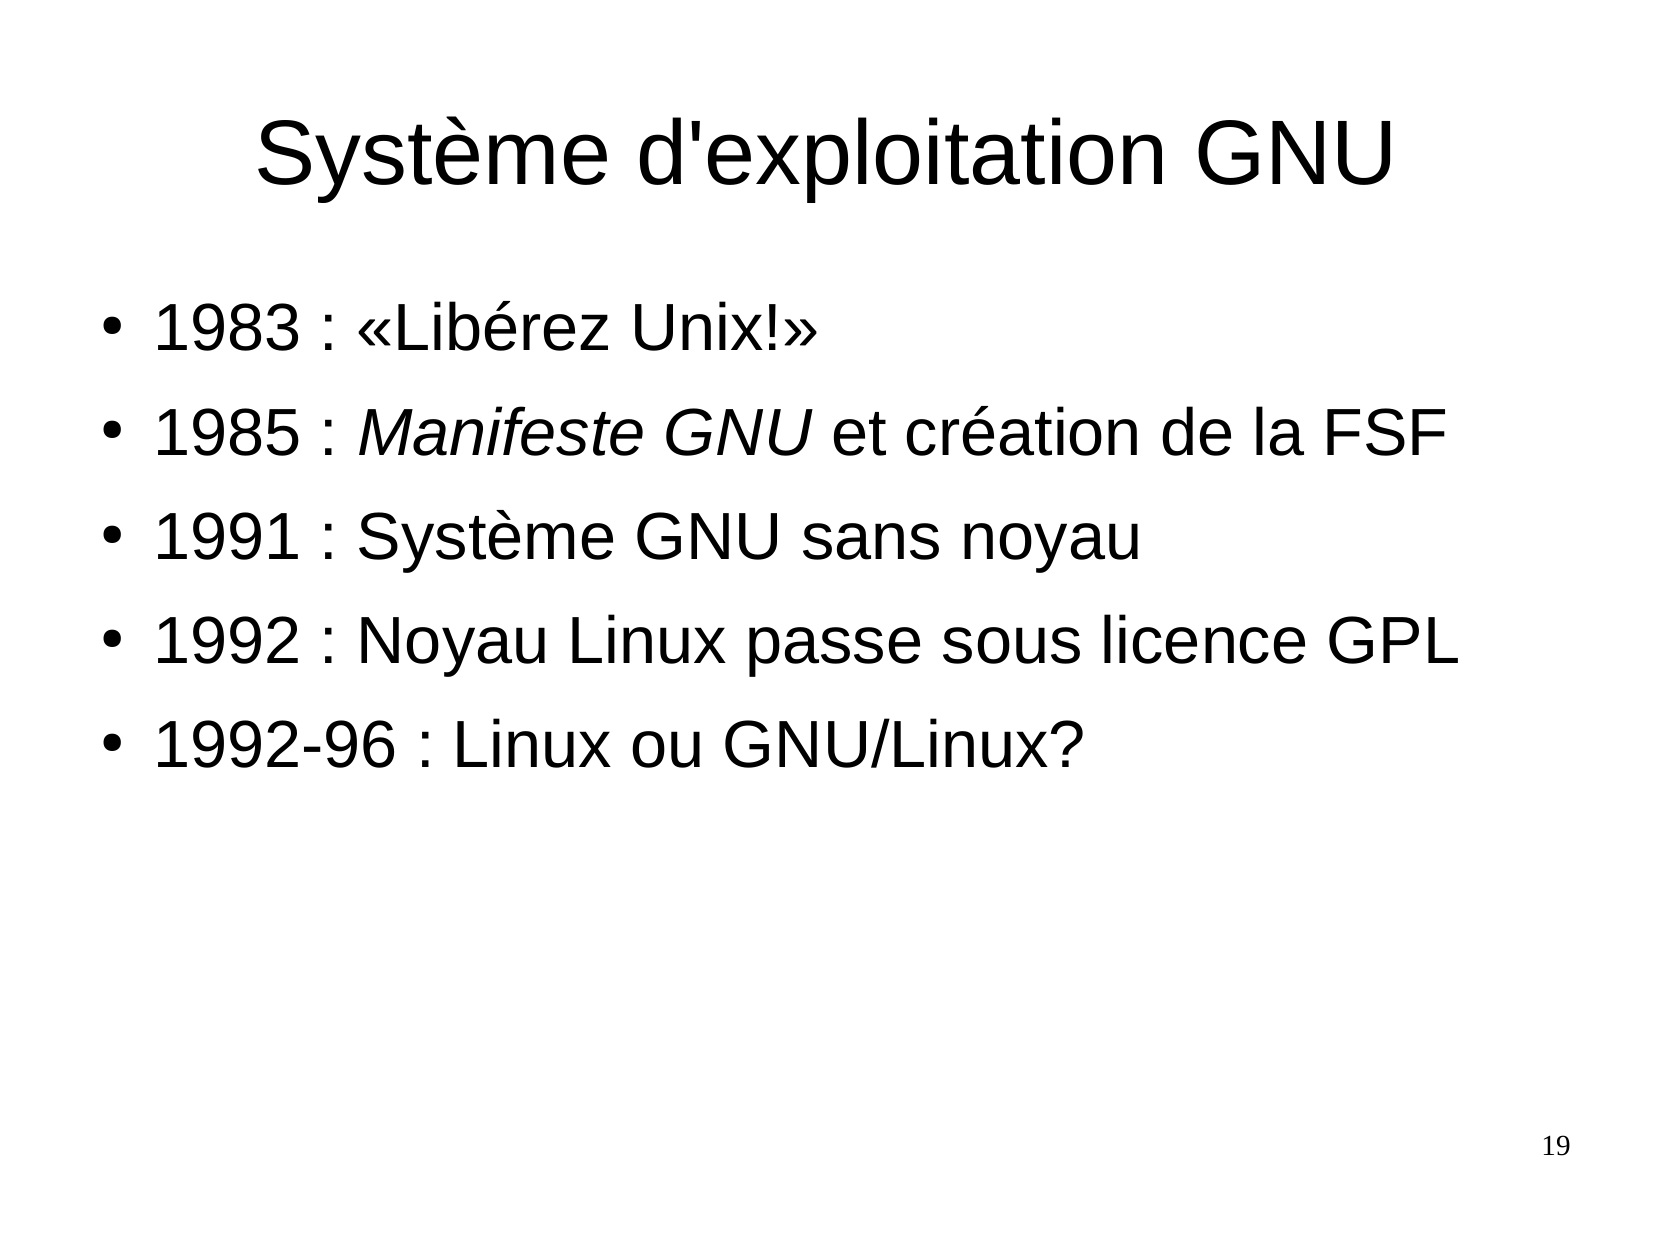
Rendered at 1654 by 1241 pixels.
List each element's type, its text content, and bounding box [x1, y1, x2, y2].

list 1983 : «Libérez Unix!» 1985 : Manifeste GNU et création de la FSF 1991 : Système GNU sans noyau 1992 : Noyau Linux passe sous licence GPL 1992-96 : Linux ou GNU/Linux? [82, 290, 1538, 1010]
title Système d'exploitation GNU [82, 49, 1571, 257]
